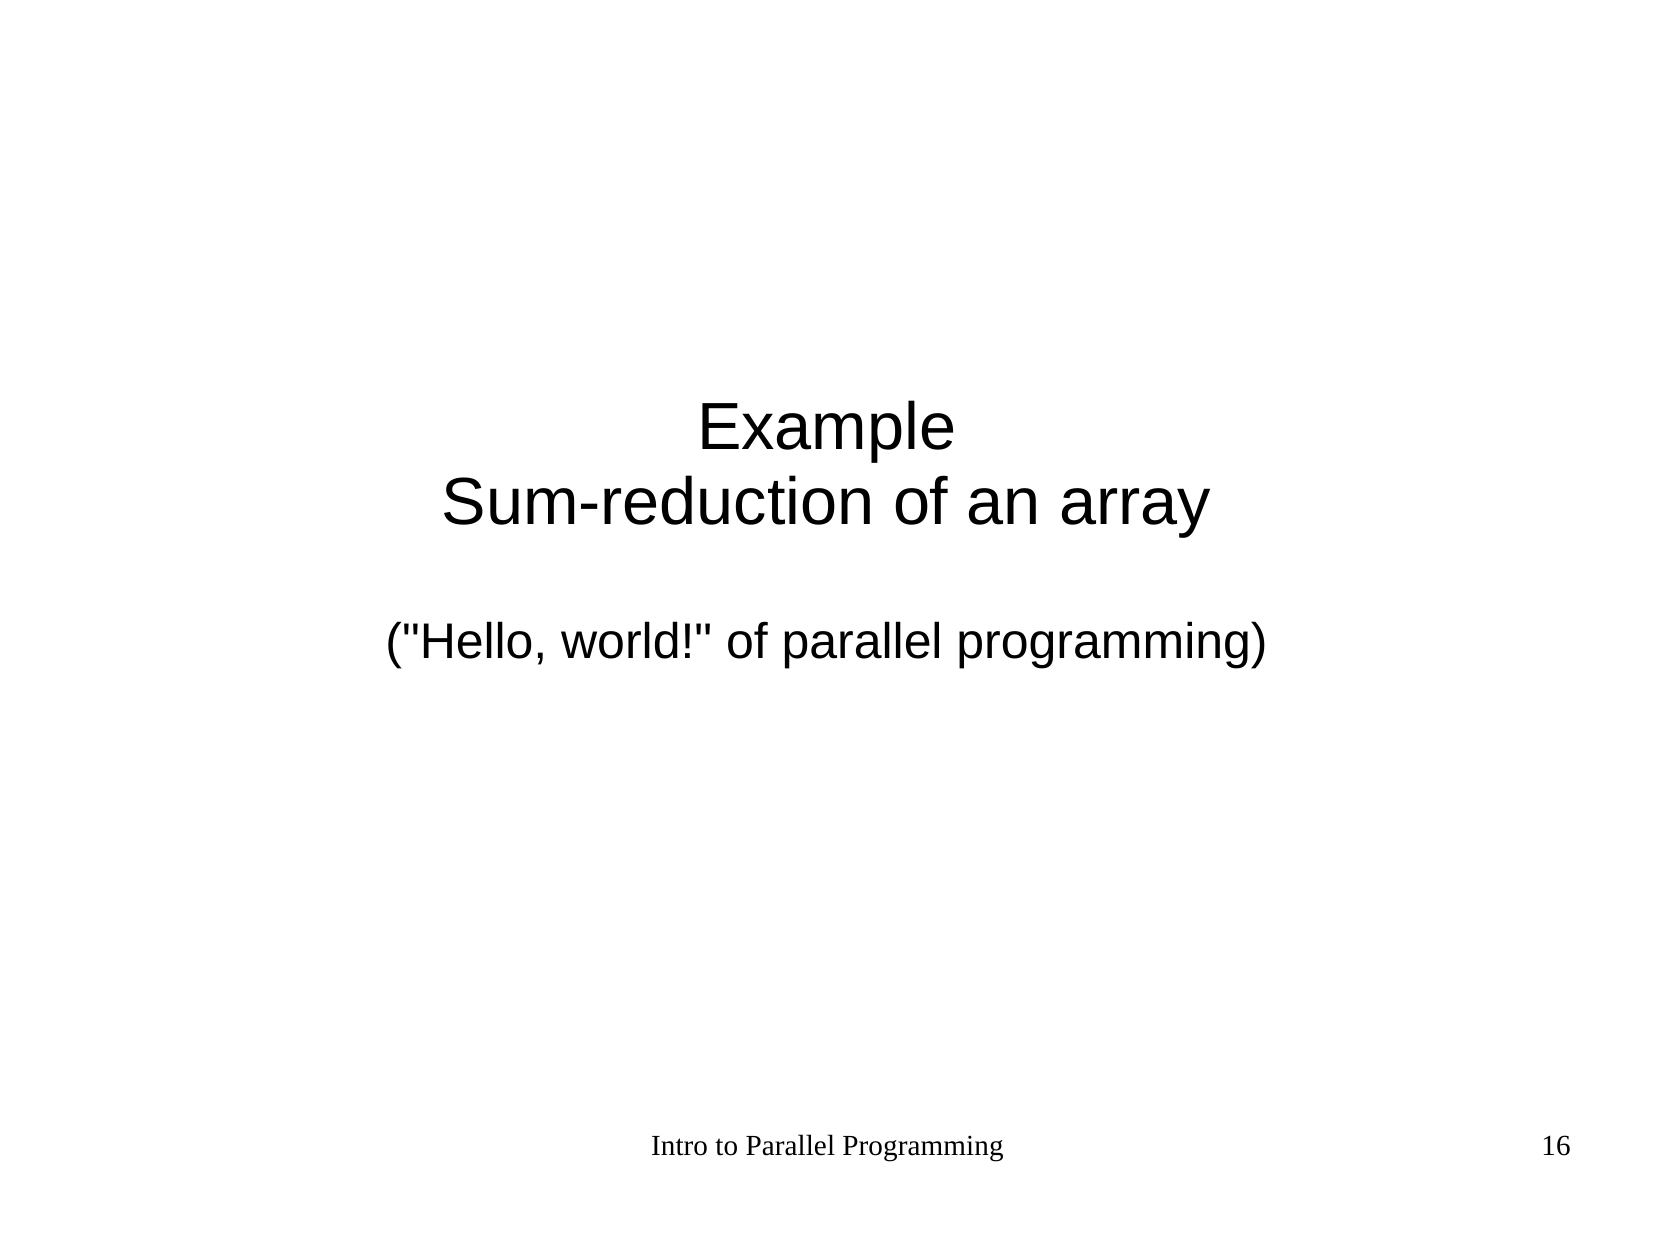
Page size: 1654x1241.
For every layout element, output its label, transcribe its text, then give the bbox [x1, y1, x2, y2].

subtitle Example Sum-reduction of an array ("Hello, world!" of parallel programming) [82, 49, 1571, 1010]
